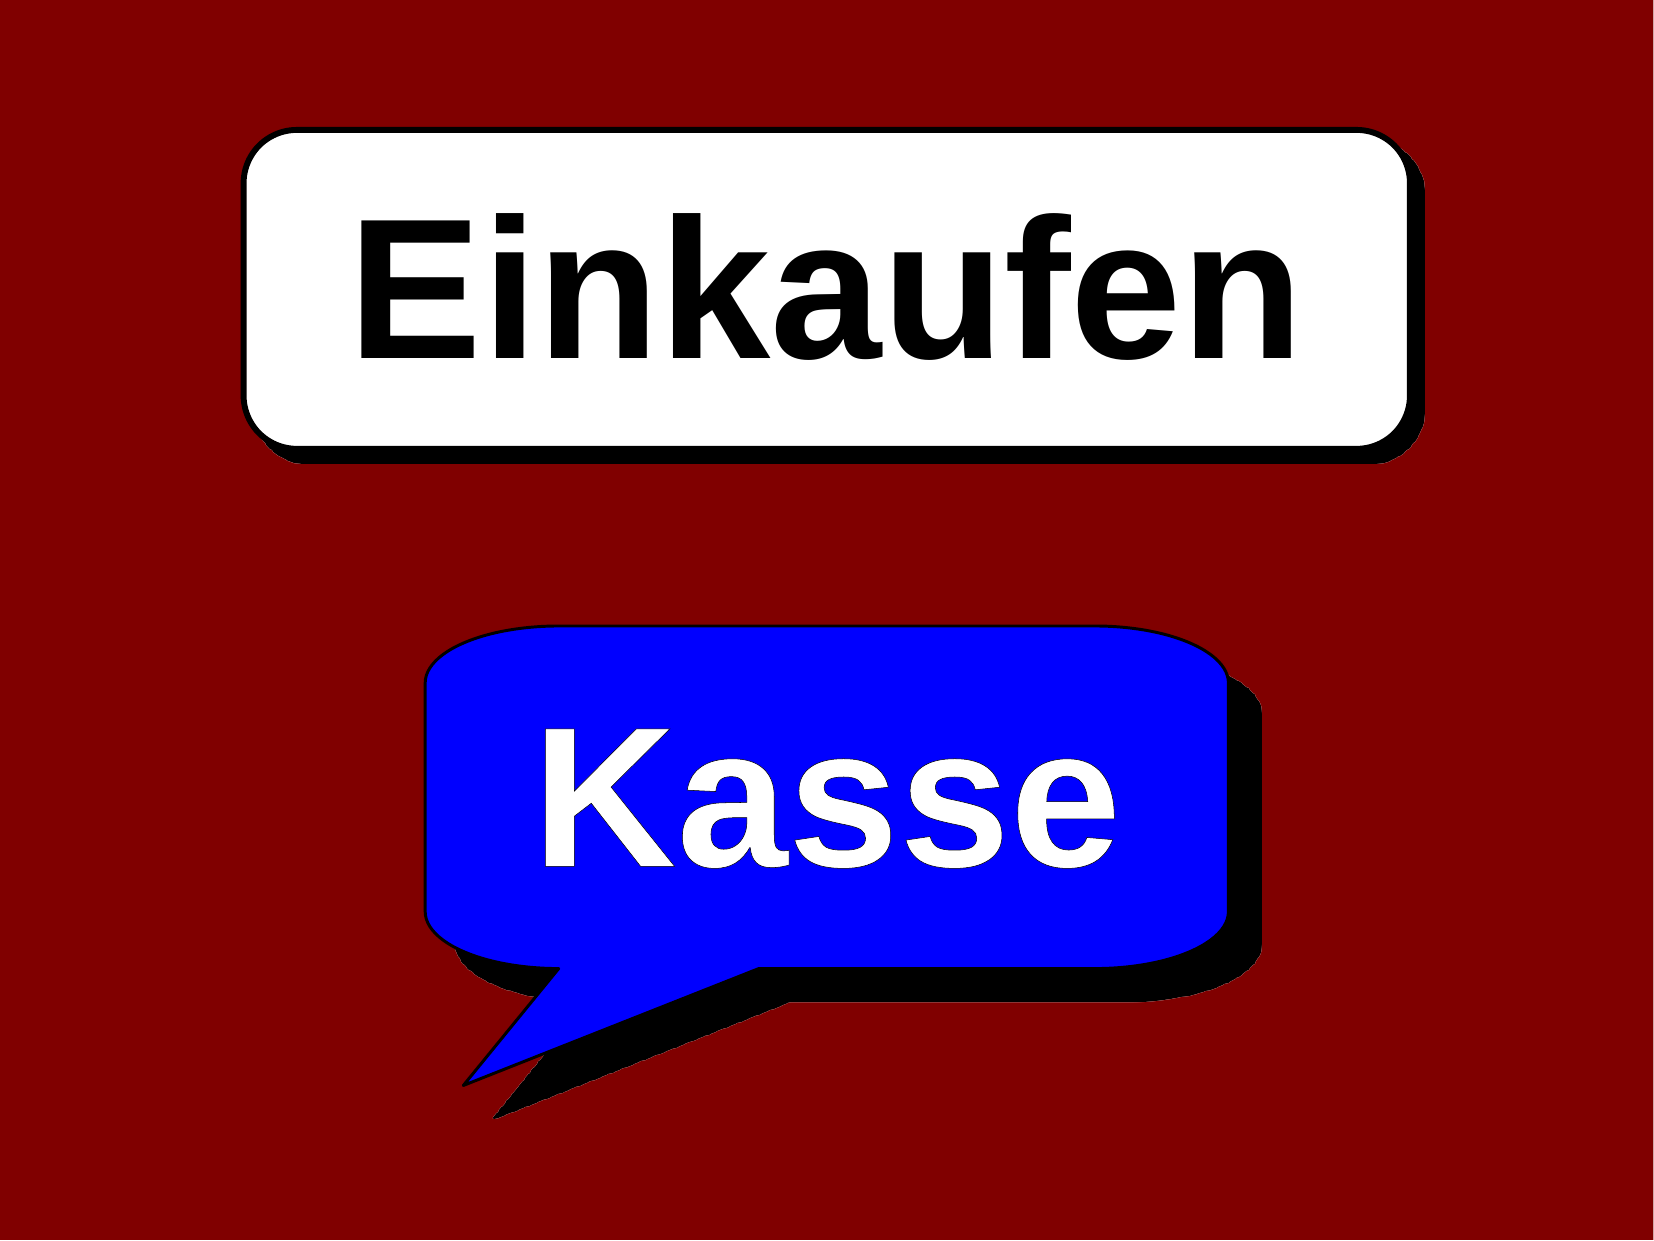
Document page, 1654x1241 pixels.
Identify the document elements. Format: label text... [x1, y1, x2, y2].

text_box Einkaufen [243, 129, 1410, 449]
text_box Kasse [425, 625, 1229, 1086]
